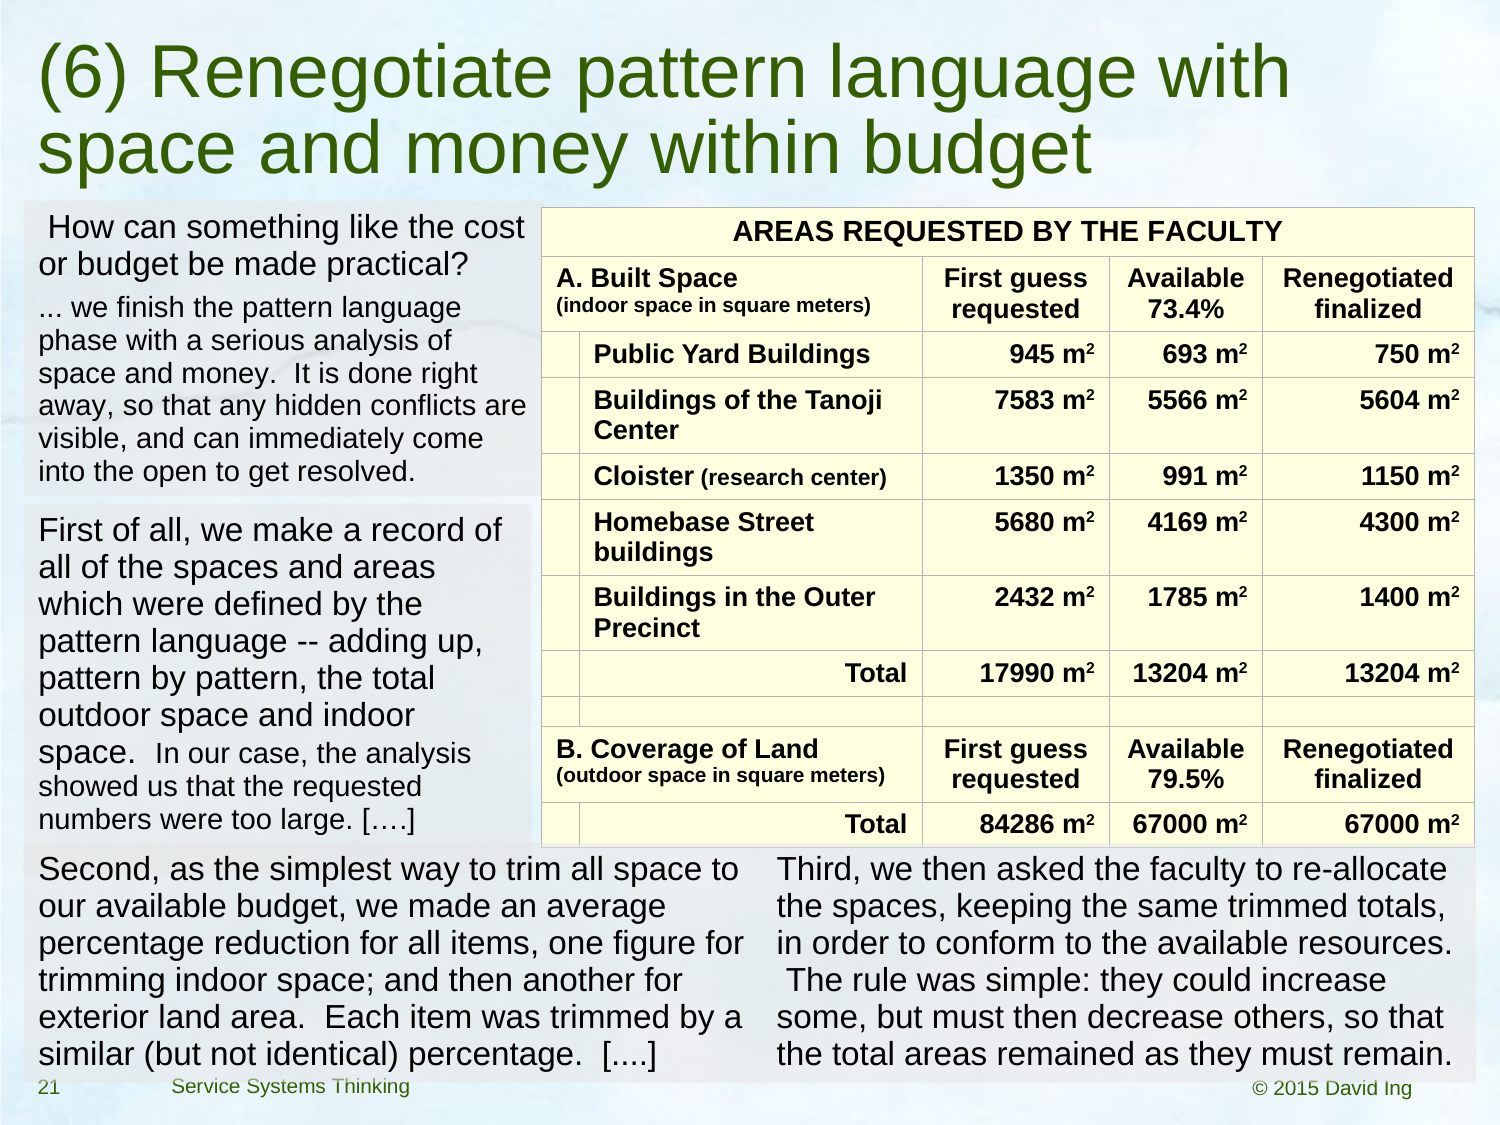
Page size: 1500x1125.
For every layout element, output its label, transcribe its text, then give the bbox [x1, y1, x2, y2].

table_cell Renegotiated finalized [1263, 257, 1474, 331]
title (6) Renegotiate pattern language with space and money within budget [37, 37, 1463, 207]
table_cell Buildings of the Tanoji Center [580, 378, 922, 453]
table_cell [923, 697, 1109, 726]
table_cell [542, 332, 579, 377]
table_cell 67000 m2 [1110, 803, 1262, 842]
table_cell 5604 m2 [1263, 378, 1474, 453]
table_cell 750 m2 [1263, 332, 1474, 377]
table_cell 945 m2 [923, 332, 1109, 377]
text_box Second, as the simplest way to trim all space to our available budget, we made an average percentage reduction for all items, one figure for trimming indoor space; and then another for exterior land area. Each item was trimmed by a similar (but not identical) percentage. [....] [23, 842, 761, 1083]
table_cell 1785 m2 [1110, 576, 1262, 650]
table_cell 2432 m2 [923, 576, 1109, 650]
table_cell 67000 m2 [1263, 803, 1474, 842]
table_cell 13204 m2 [1110, 651, 1262, 696]
text_box First of all, we make a record of all of the spaces and areas which were defined by the pattern language -- adding up, pattern by pattern, the total outdoor space and indoor space. In our case, the analysis showed us that the requested numbers were too large. [….] [23, 503, 532, 842]
table_cell [1110, 697, 1262, 726]
table_cell Total [580, 651, 922, 696]
table_cell [580, 697, 922, 726]
table_cell [542, 454, 579, 499]
text_box How can something like the cost or budget be made practical? ... we finish the pattern language phase with a serious analysis of space and money. It is done right away, so that any hidden conflicts are visible, and can immediately come into the open to get resolved. [23, 200, 544, 497]
text_box Third, we then asked the faculty to re-allocate the spaces, keeping the same trimmed totals, in order to conform to the available resources. The rule was simple: they could increase some, but must then decrease others, so that the total areas remained as they must remain. [761, 842, 1477, 1083]
table_cell B. Coverage of Land (outdoor space in square meters) [542, 727, 922, 802]
table_cell [542, 803, 579, 842]
table_cell A. Built Space (indoor space in square meters) [542, 257, 922, 331]
table_cell [542, 651, 579, 696]
table_cell [542, 576, 579, 650]
table_cell [542, 500, 579, 575]
table_cell 4169 m2 [1110, 500, 1262, 575]
table_cell 7583 m2 [923, 378, 1109, 453]
table_cell 693 m2 [1110, 332, 1262, 377]
table_cell Buildings in the Outer Precinct [580, 576, 922, 650]
table_cell 13204 m2 [1263, 651, 1474, 696]
table_cell Public Yard Buildings [580, 332, 922, 377]
table_cell 5566 m2 [1110, 378, 1262, 453]
table_cell Homebase Street buildings [580, 500, 922, 575]
table_cell First guess requested [923, 727, 1109, 802]
table_cell [1263, 697, 1474, 726]
table_cell 4300 m2 [1263, 500, 1474, 575]
table_cell 5680 m2 [923, 500, 1109, 575]
table_cell [542, 697, 579, 726]
table_cell First guess requested [923, 257, 1109, 331]
table_cell Cloister (research center) [580, 454, 922, 499]
table_cell [542, 378, 579, 453]
table_cell 1350 m2 [923, 454, 1109, 499]
table_cell Available 73.4% [1110, 257, 1262, 331]
table_cell 1400 m2 [1263, 576, 1474, 650]
table_cell 991 m2 [1110, 454, 1262, 499]
table_cell 17990 m2 [923, 651, 1109, 696]
table_cell 1150 m2 [1263, 454, 1474, 499]
table_header AREAS REQUESTED BY THE FACULTY [542, 208, 1474, 256]
table_cell Available 79.5% [1110, 727, 1262, 802]
table_cell Total [580, 803, 922, 842]
table_cell Renegotiated finalized [1263, 727, 1474, 802]
picture [0, 0, 1500, 1125]
table_cell 84286 m2 [923, 803, 1109, 842]
